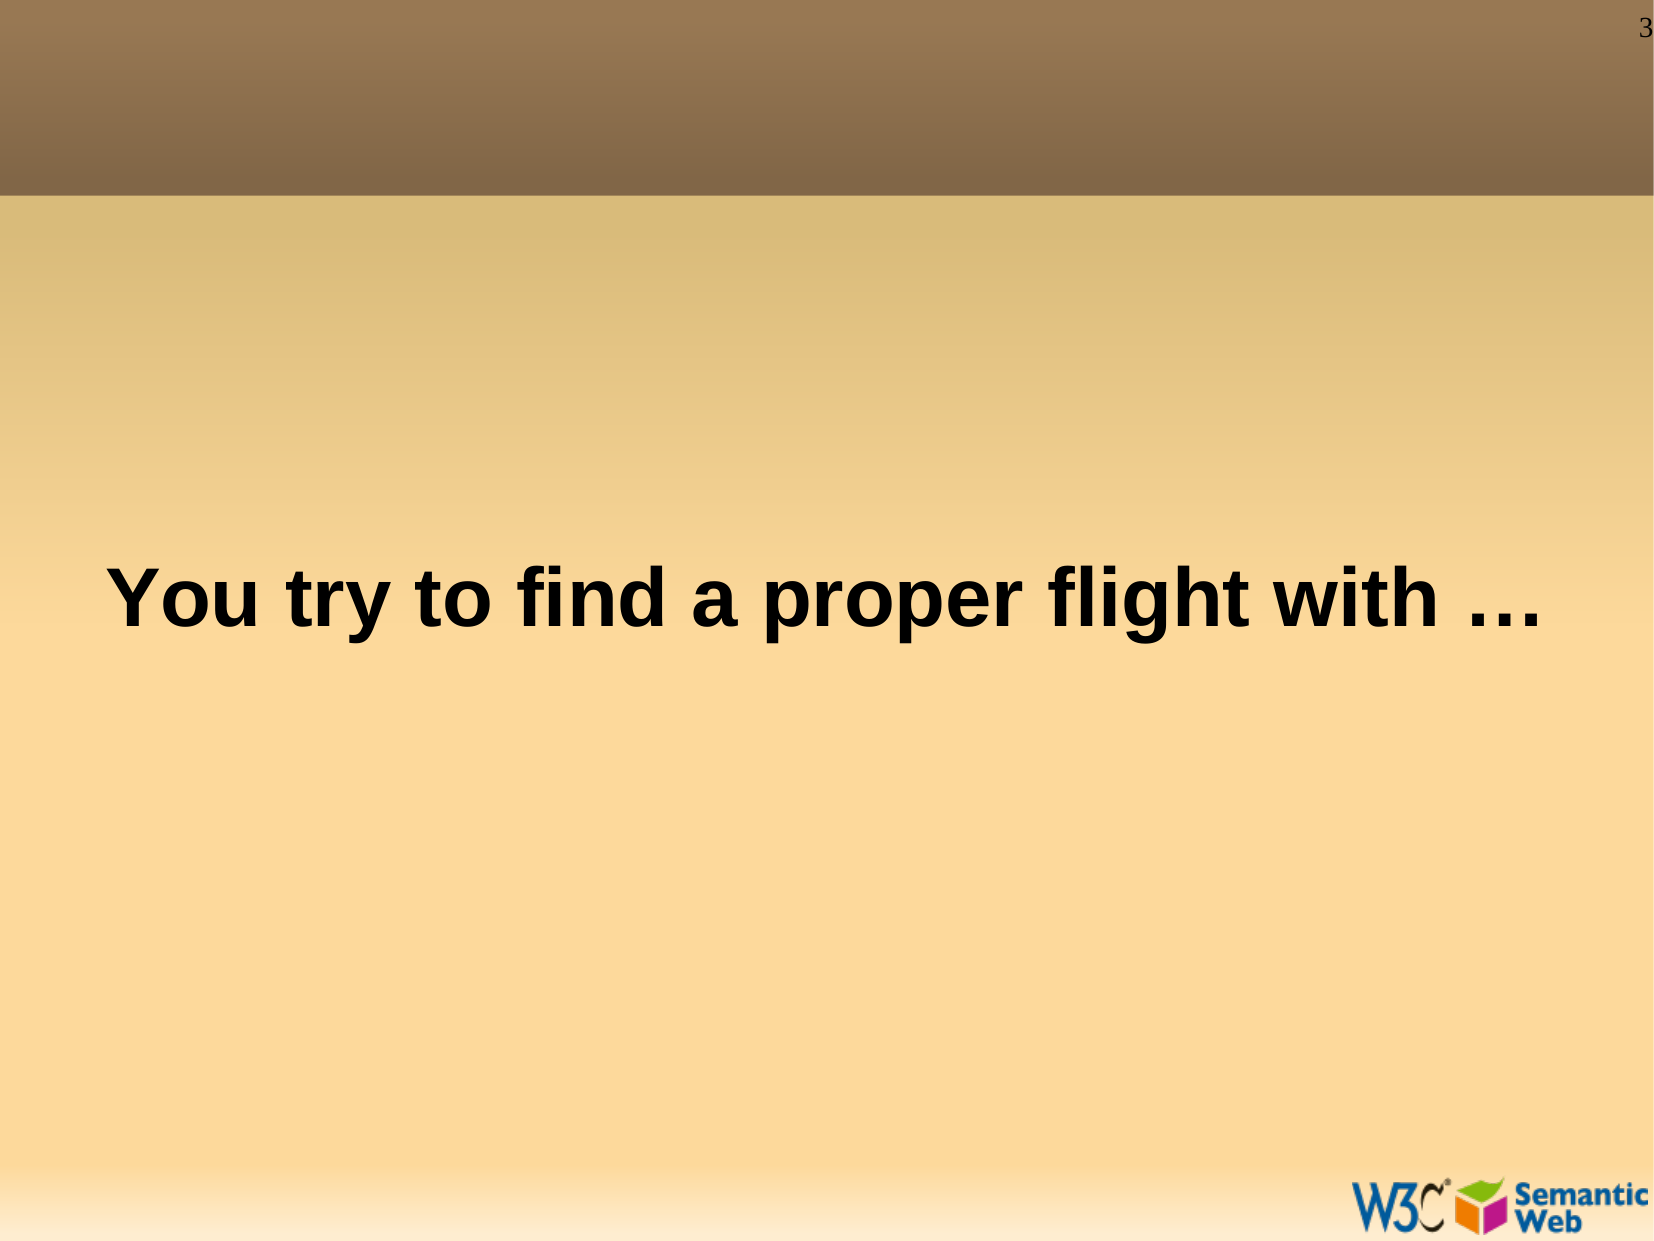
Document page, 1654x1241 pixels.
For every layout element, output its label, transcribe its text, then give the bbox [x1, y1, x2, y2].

title You try to find a proper flight with … [59, 546, 1595, 650]
picture [0, 0, 1654, 1241]
